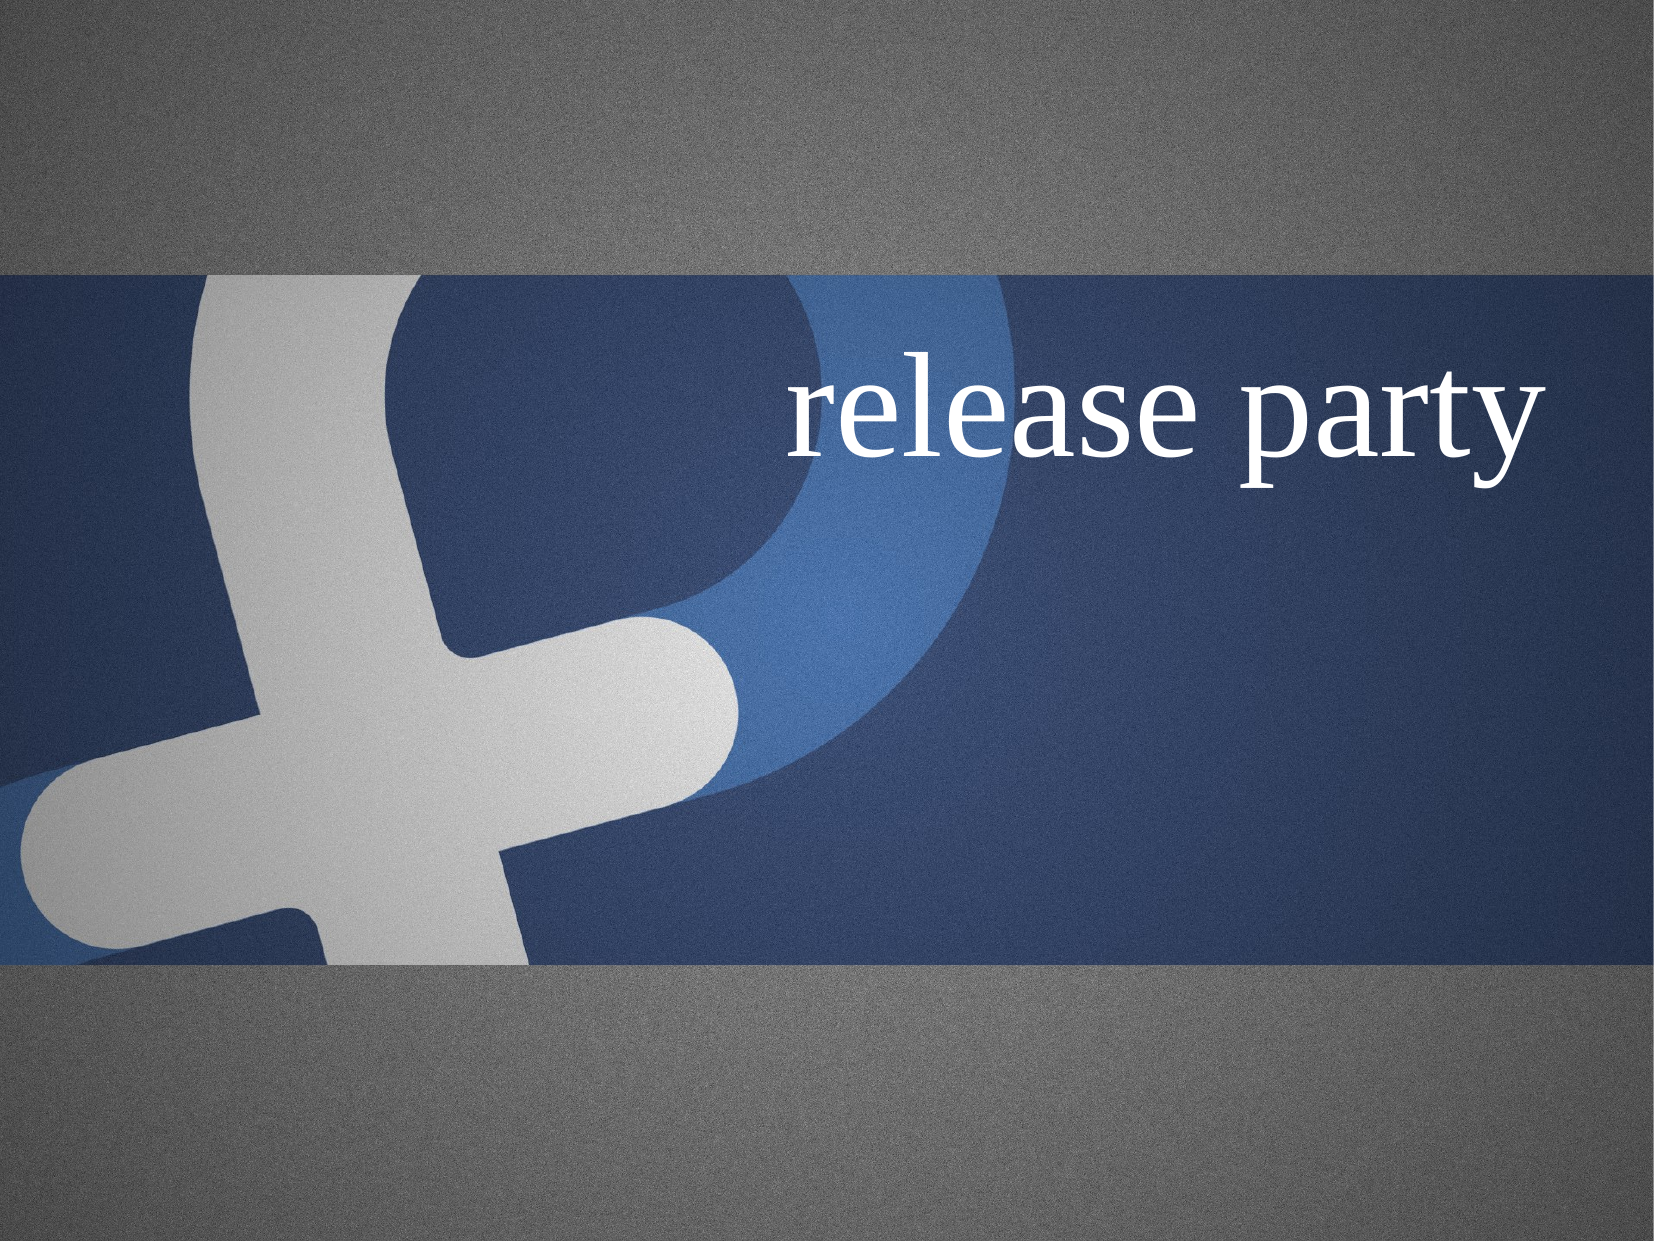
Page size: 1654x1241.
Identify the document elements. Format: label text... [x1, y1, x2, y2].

picture [0, 0, 1654, 1241]
text_box release party [447, 315, 1562, 654]
